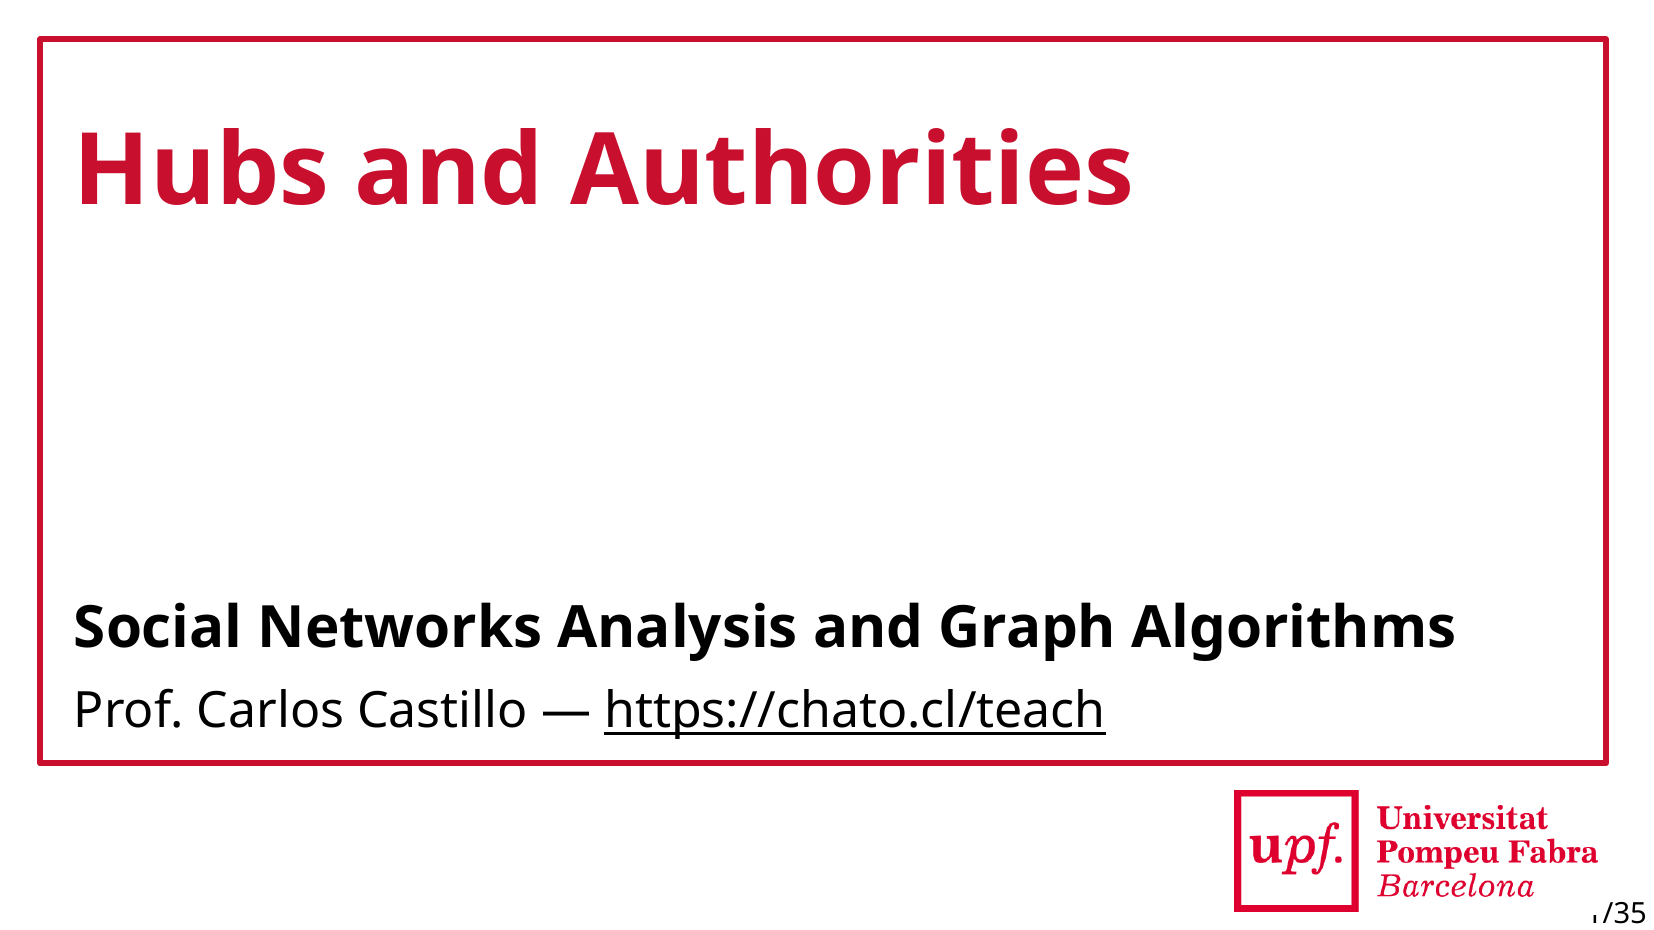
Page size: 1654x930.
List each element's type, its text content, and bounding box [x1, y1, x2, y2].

text_box Hubs and Authorities Social Networks Analysis and Graph Algorithms Prof. Carlos Castillo — https://chato.cl/teach [73, 77, 1562, 734]
chart [770, 589, 889, 649]
picture [1229, 784, 1603, 915]
